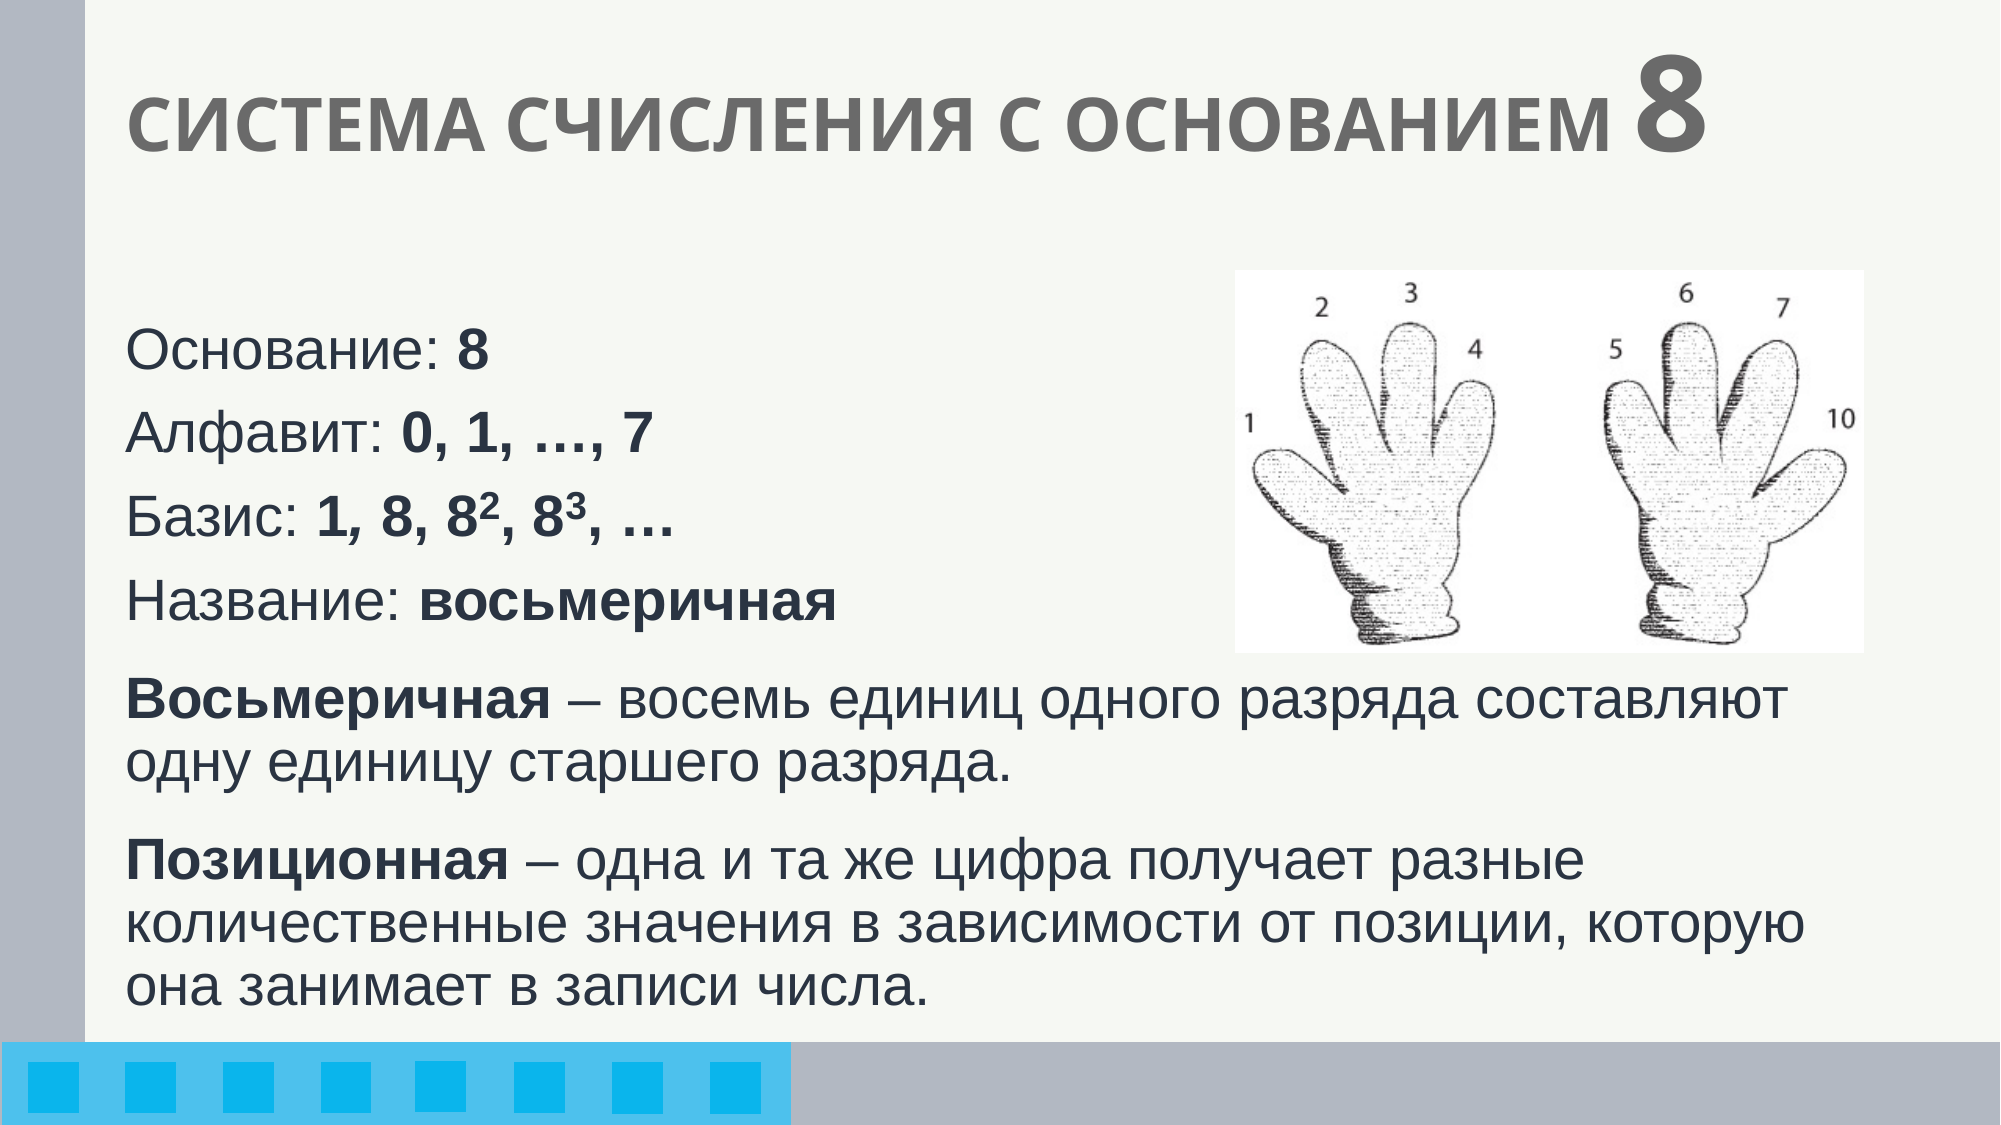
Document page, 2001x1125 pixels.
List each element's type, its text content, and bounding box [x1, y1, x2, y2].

picture [1235, 270, 1864, 653]
title СИСТЕМА СЧИСЛЕНИЯ С ОСНОВАНИЕМ 8 [110, 0, 1892, 218]
list Основание: 8 Алфавит: 0, 1, …, 7 Базис: 1, 8, 82, 83, … Название: восьмеричная Восьмеричная – восемь единиц одного разряда составляют одну единицу старшего разряда. Позиционная – одна и та же цифра получает разные количественные значения в зависимости от позиции, которую она занимает в записи числа. [110, 311, 1892, 1058]
